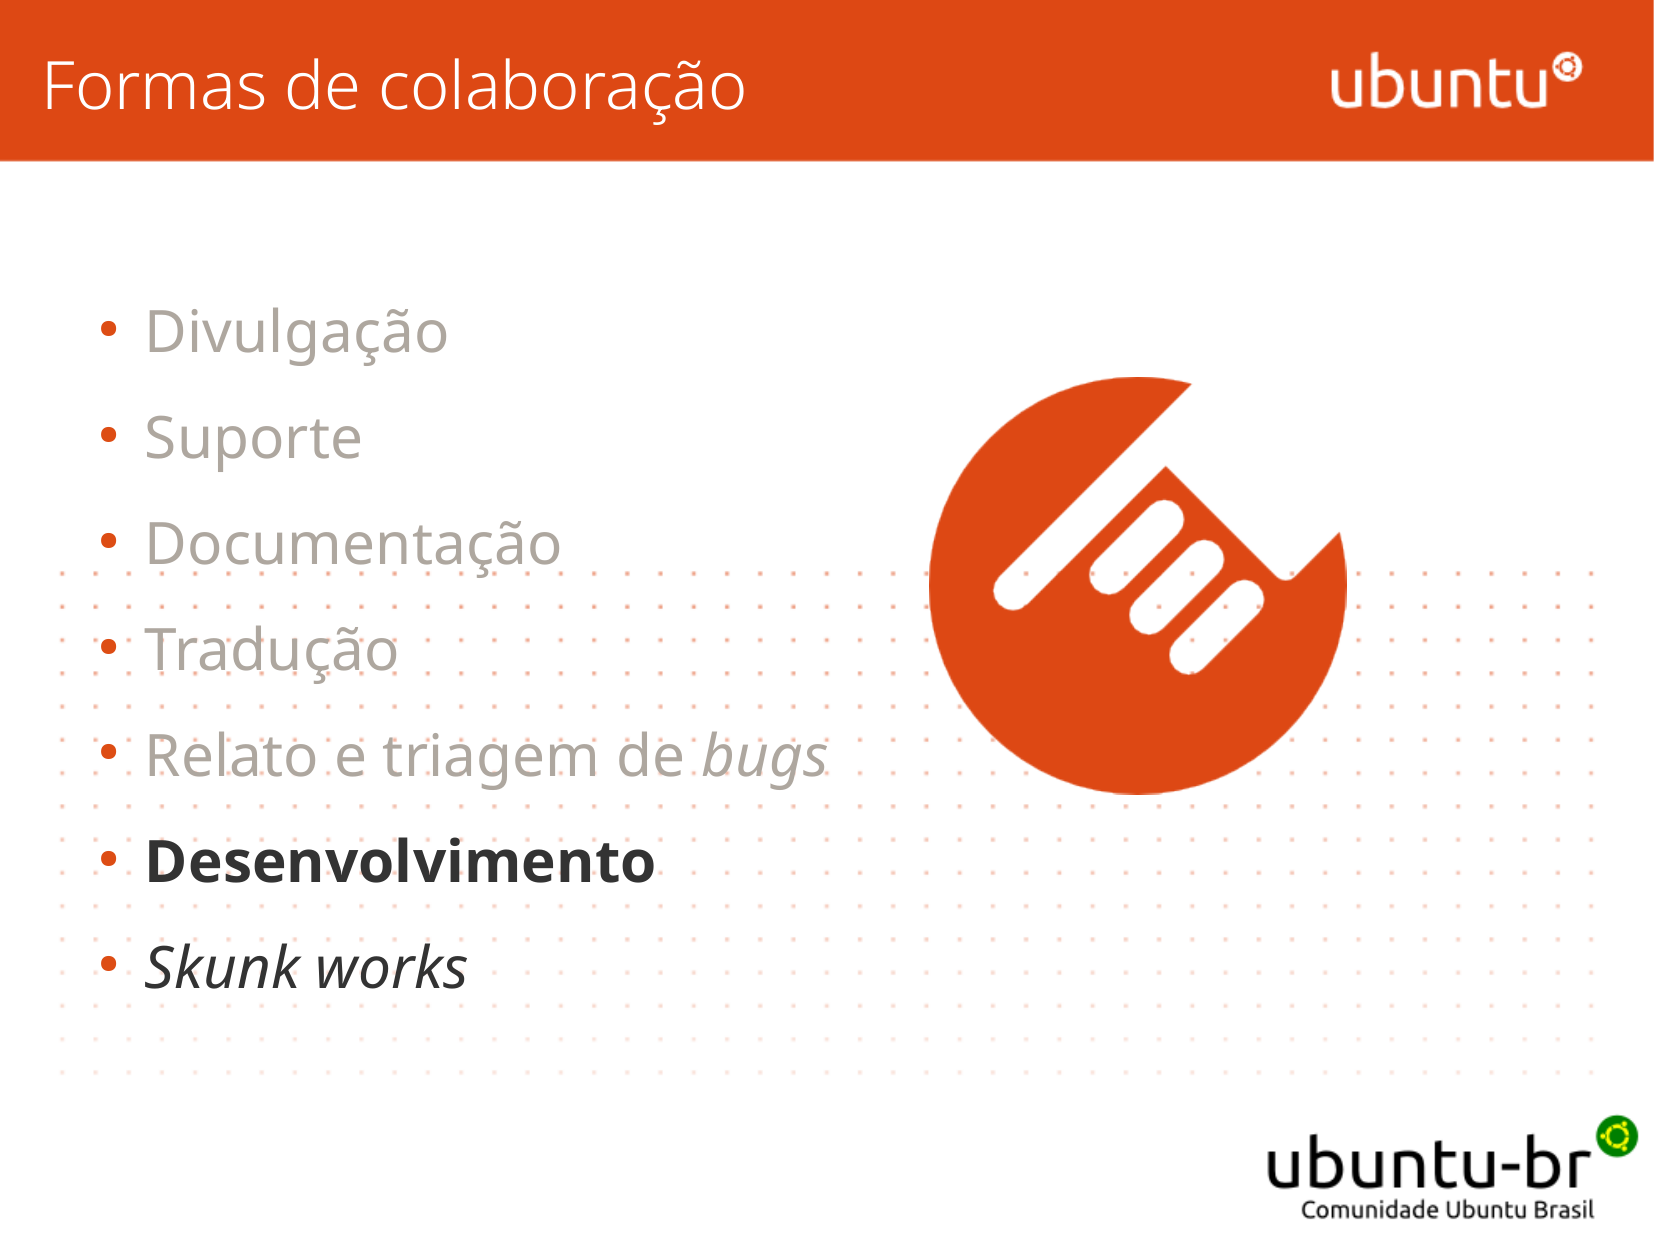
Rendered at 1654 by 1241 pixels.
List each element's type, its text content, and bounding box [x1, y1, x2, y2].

title Formas de colaboração [41, 31, 1300, 136]
picture [0, 0, 1654, 1241]
list Divulgação Suporte Documentação Tradução Relato e triagem de bugs Desenvolvimento Skunk works [82, 290, 1538, 1010]
